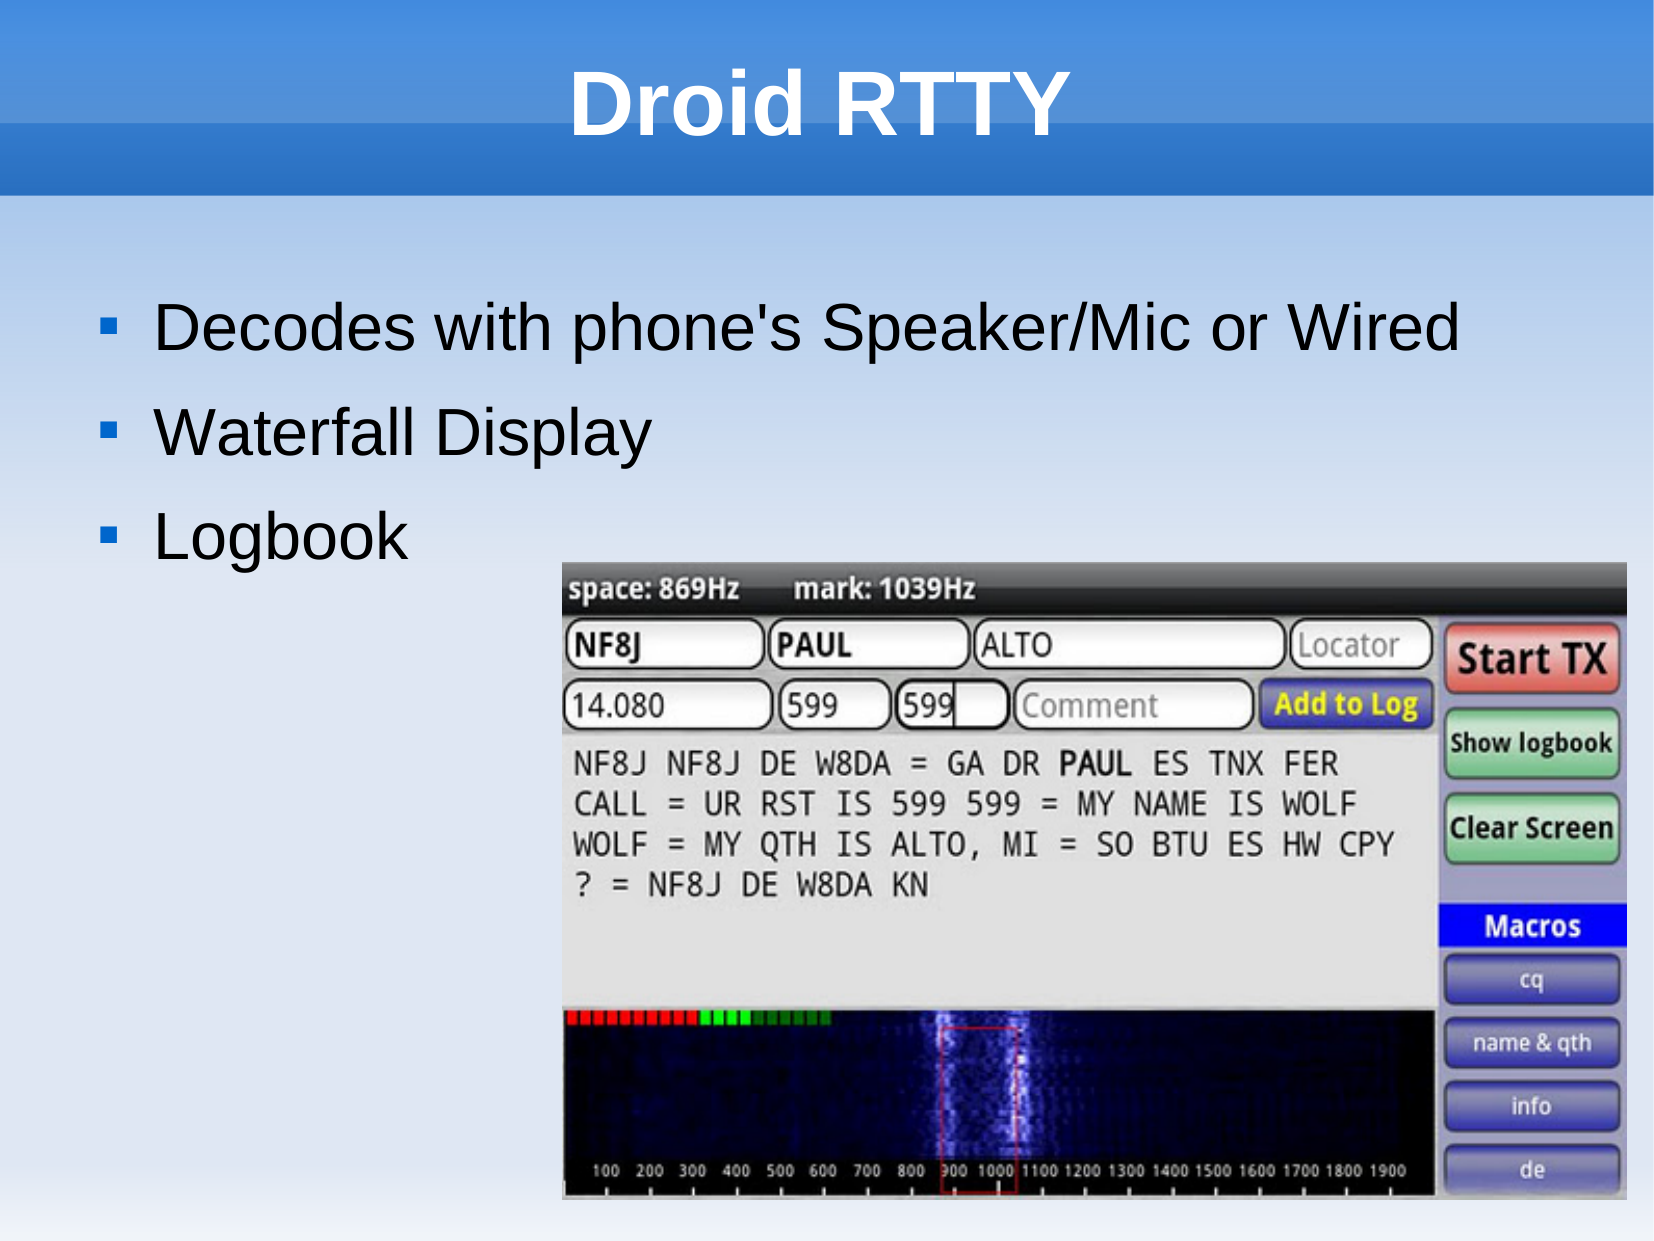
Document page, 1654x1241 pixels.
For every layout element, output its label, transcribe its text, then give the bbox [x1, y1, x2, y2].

list Decodes with phone's Speaker/Mic or Wired Waterfall Display Logbook [82, 290, 809, 1094]
picture [0, 0, 1654, 1241]
title Droid RTTY [76, 7, 1565, 200]
